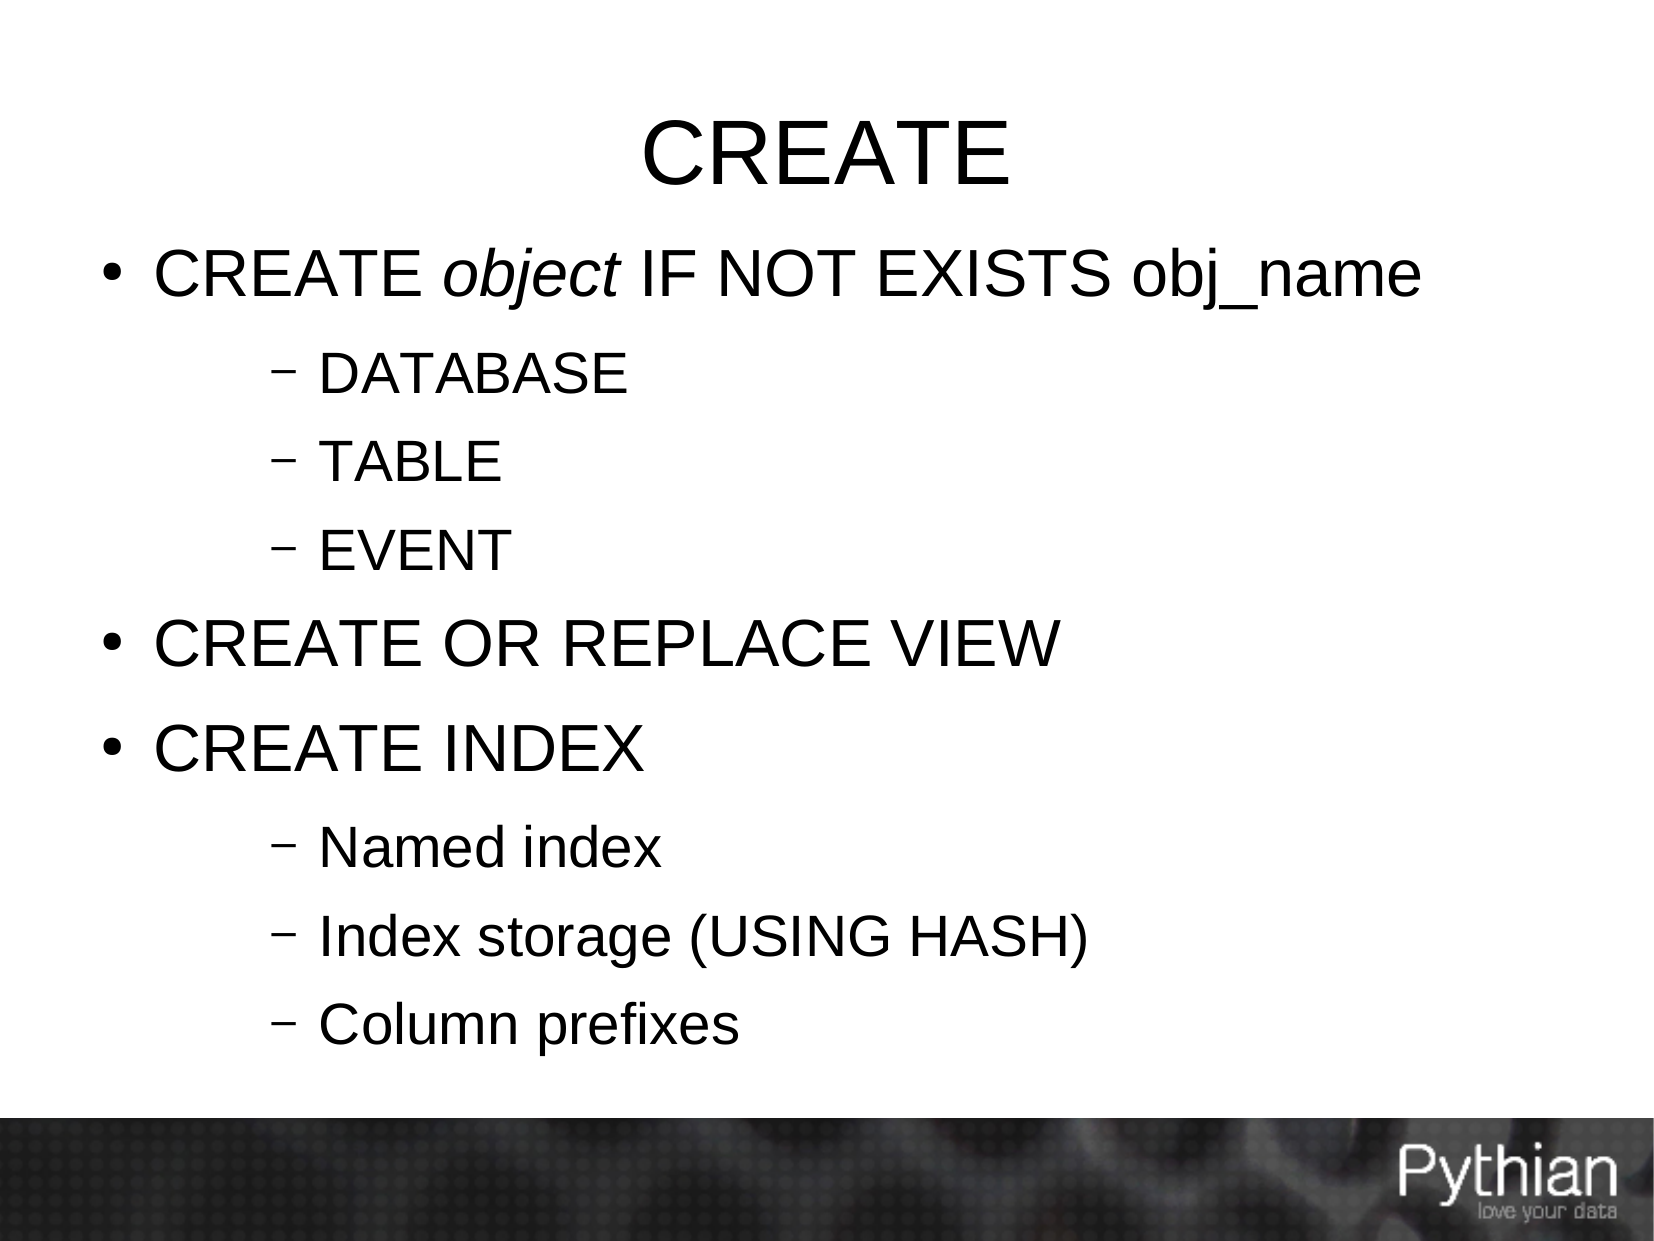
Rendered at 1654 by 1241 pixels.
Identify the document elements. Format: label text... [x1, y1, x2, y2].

title CREATE [82, 49, 1571, 236]
list CREATE object IF NOT EXISTS obj_name DATABASE TABLE EVENT CREATE OR REPLACE VIEW CREATE INDEX Named index Index storage (USING HASH) Column prefixes [82, 236, 1571, 1093]
picture [0, 1118, 1654, 1241]
